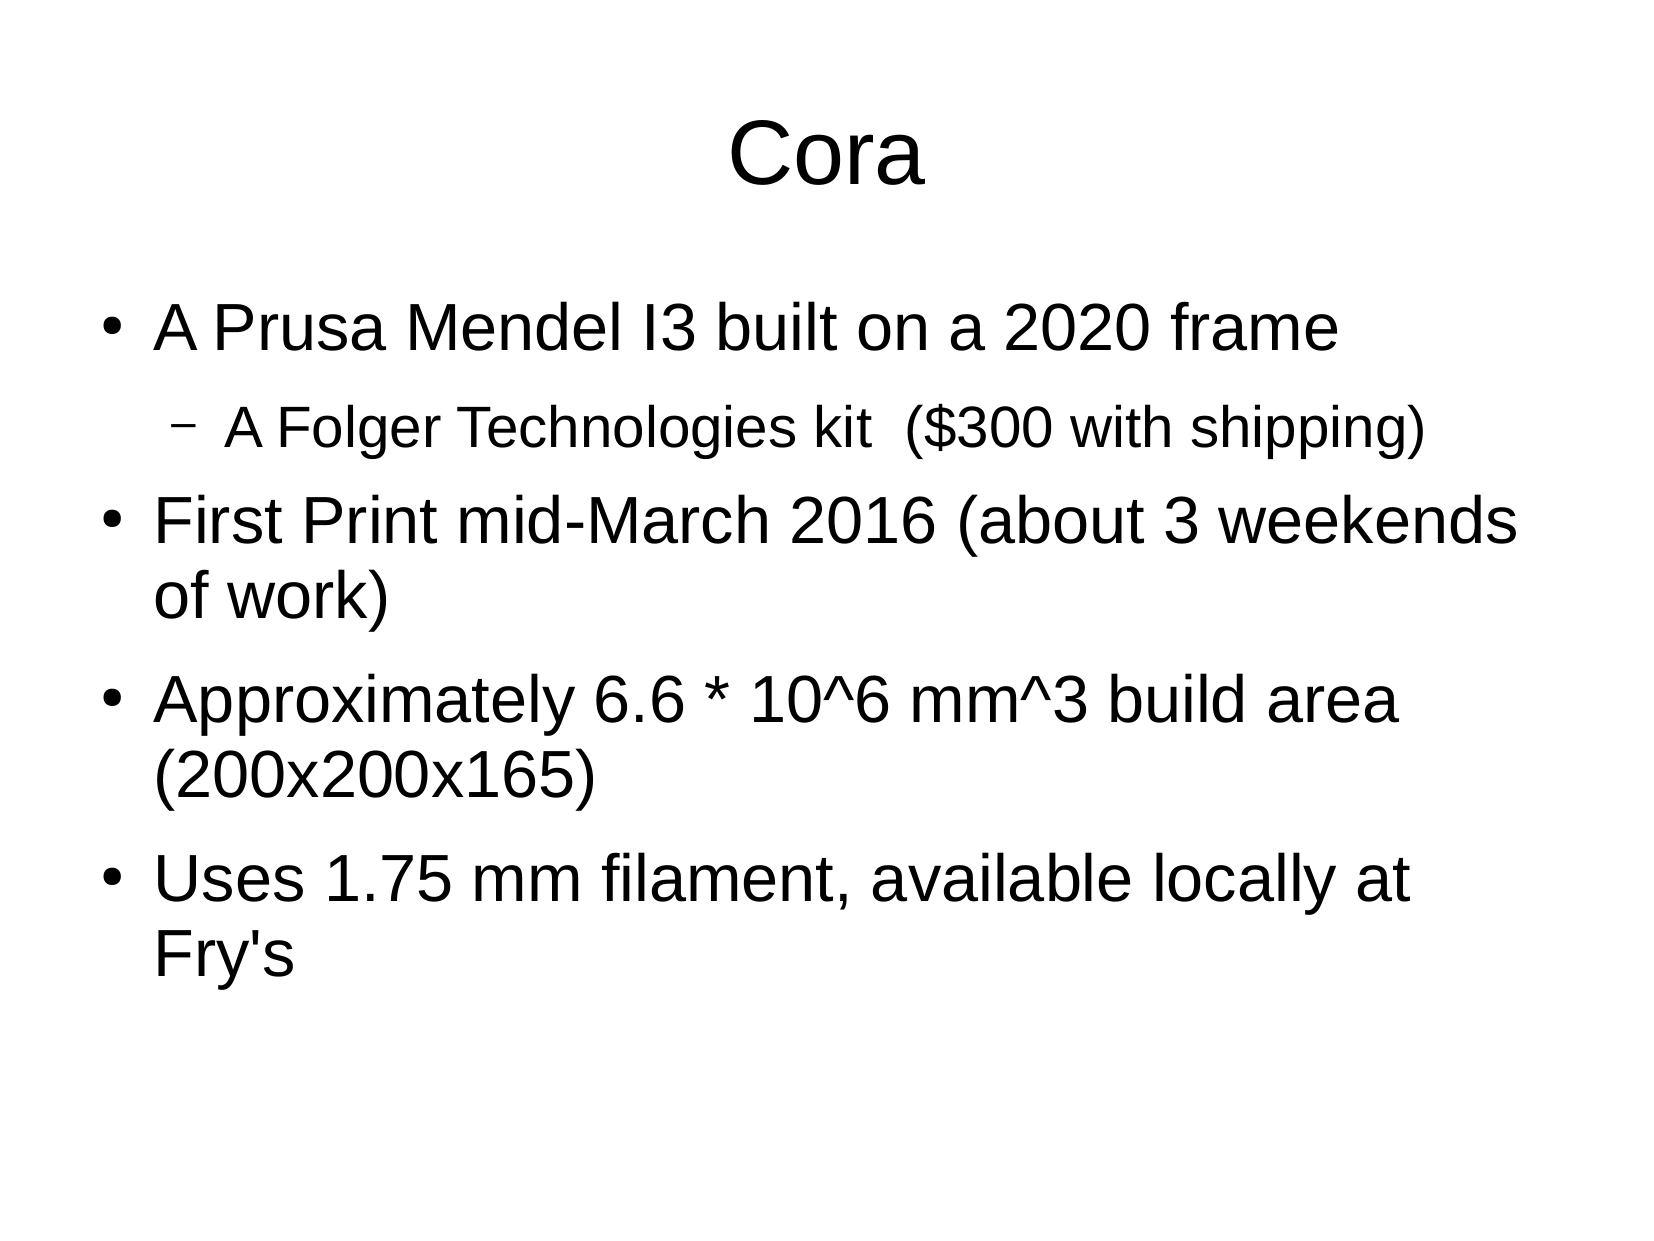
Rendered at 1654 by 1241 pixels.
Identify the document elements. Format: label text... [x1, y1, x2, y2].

title Cora [82, 49, 1571, 257]
list A Prusa Mendel I3 built on a 2020 frame A Folger Technologies kit ($300 with shipping) First Print mid-March 2016 (about 3 weekends of work) Approximately 6.6 * 10^6 mm^3 build area (200x200x165) Uses 1.75 mm filament, available locally at Fry's [82, 290, 1538, 1010]
